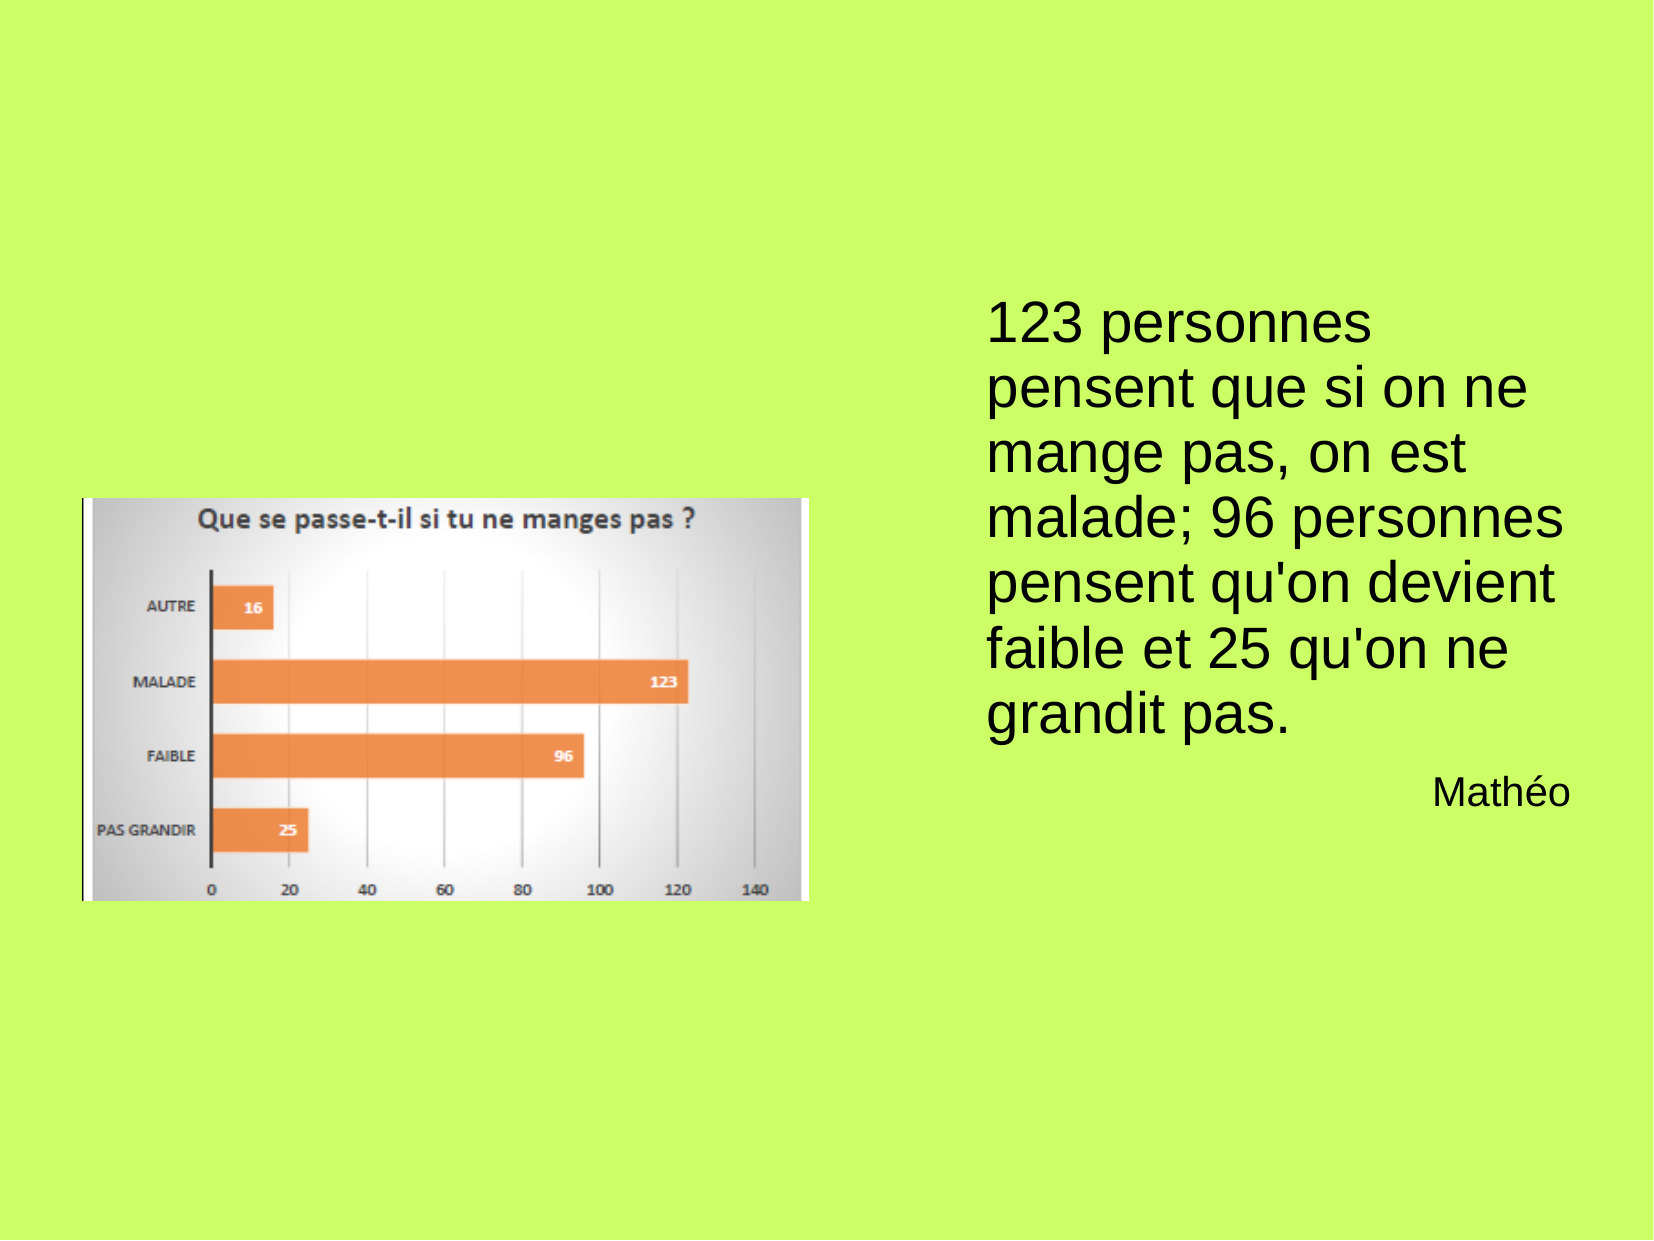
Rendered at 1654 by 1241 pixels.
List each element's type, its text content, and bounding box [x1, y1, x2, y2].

picture [82, 498, 809, 901]
list 123 personnes pensent que si on ne mange pas, on est malade; 96 personnes pensent qu'on devient faible et 25 qu'on ne grandit pas. Mathéo [845, 290, 1572, 1109]
